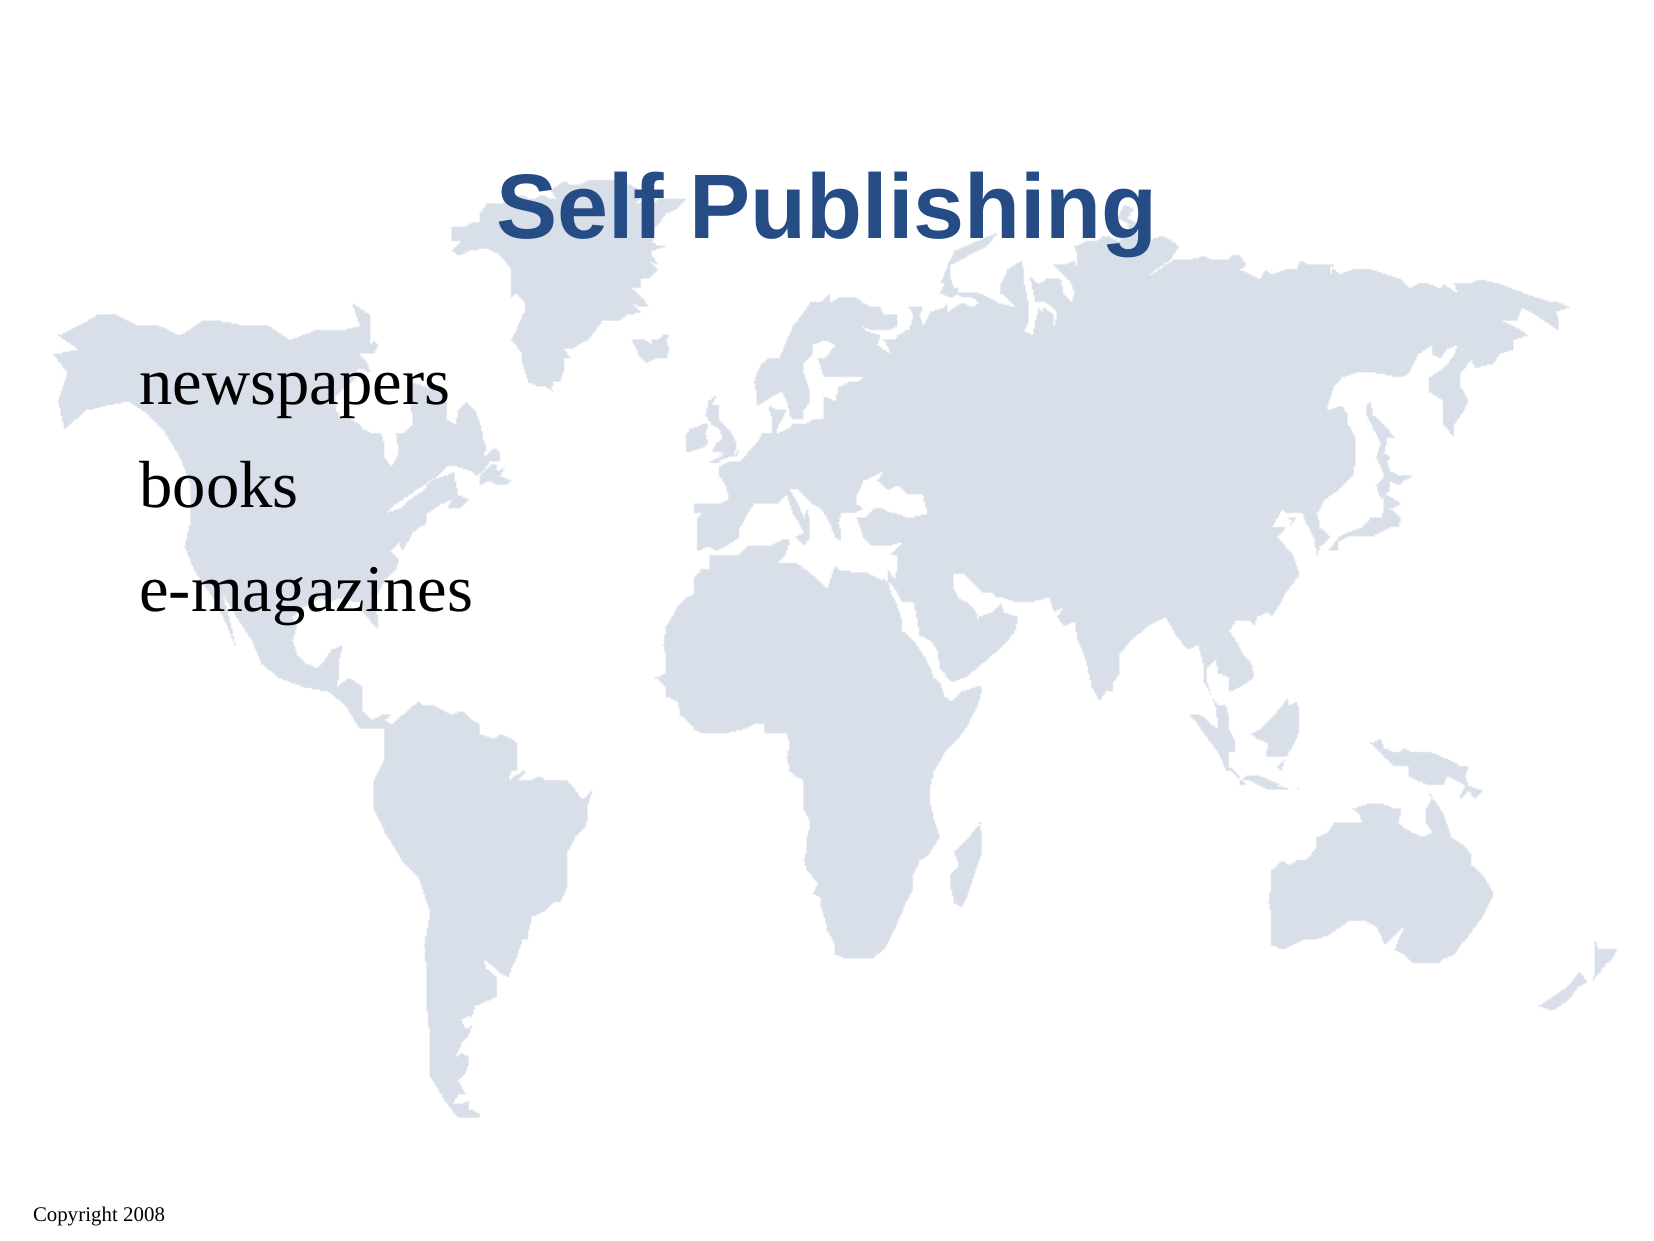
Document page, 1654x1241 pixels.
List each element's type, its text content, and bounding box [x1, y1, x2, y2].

picture [28, 99, 1645, 1154]
list newspapers books e-magazines [121, 344, 1534, 1127]
title Self Publishing [121, 102, 1534, 311]
